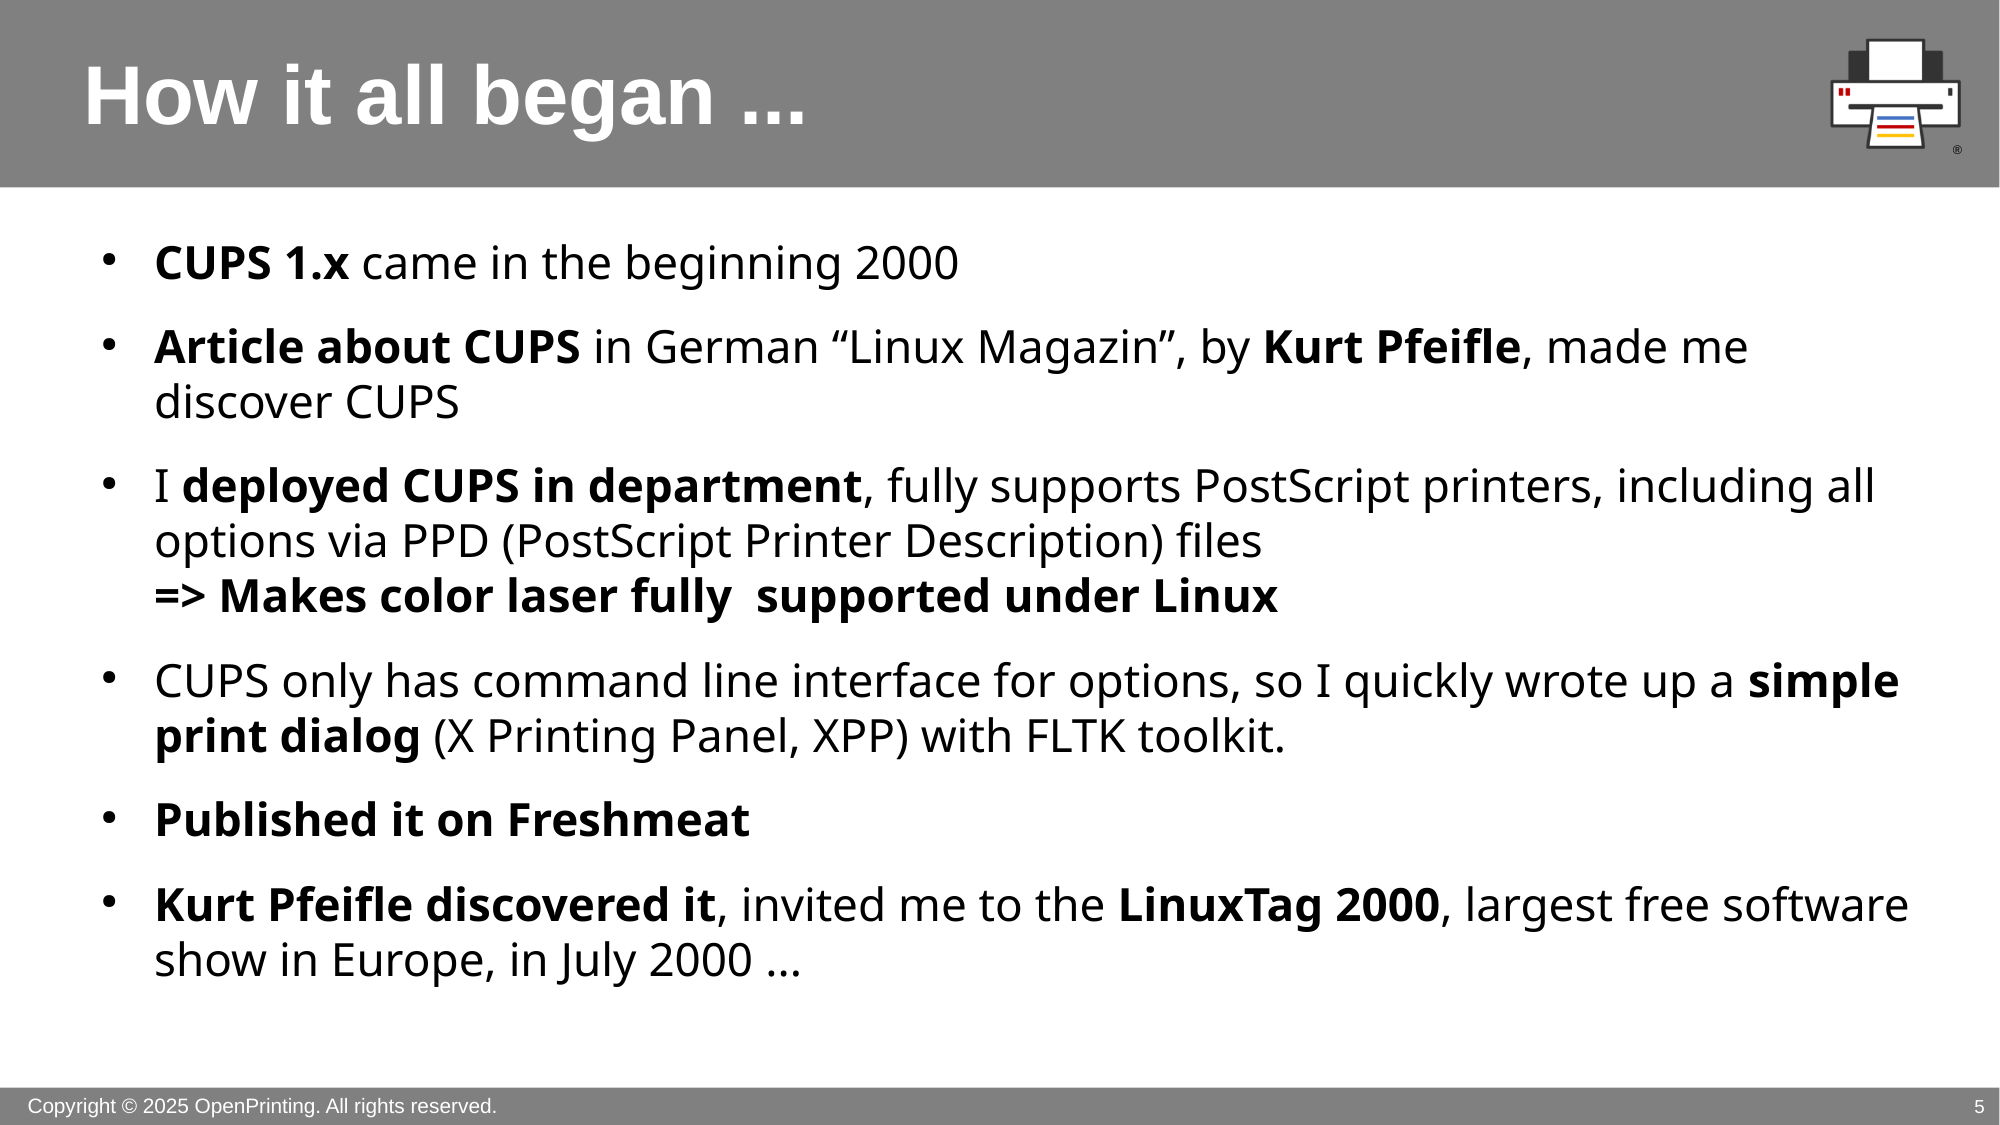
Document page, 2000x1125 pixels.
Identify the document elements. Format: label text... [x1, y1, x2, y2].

picture [1825, 33, 1966, 154]
title How it all began ... [75, 7, 1786, 175]
list CUPS 1.x came in the beginning 2000 Article about CUPS in German “Linux Magazin”, by Kurt Pfeifle, made me discover CUPS I deployed CUPS in department, fully supports PostScript printers, including all options via PPD (PostScript Printer Description) files => Makes color laser fully supported under Linux CUPS only has command line interface for options, so I quickly wrote up a simple print dialog (X Printing Panel, XPP) with FLTK toolkit. Published it on Freshmeat Kurt Pfeifle discovered it, invited me to the LinuxTag 2000, largest free software show in Europe, in July 2000 ... [75, 224, 1936, 1067]
